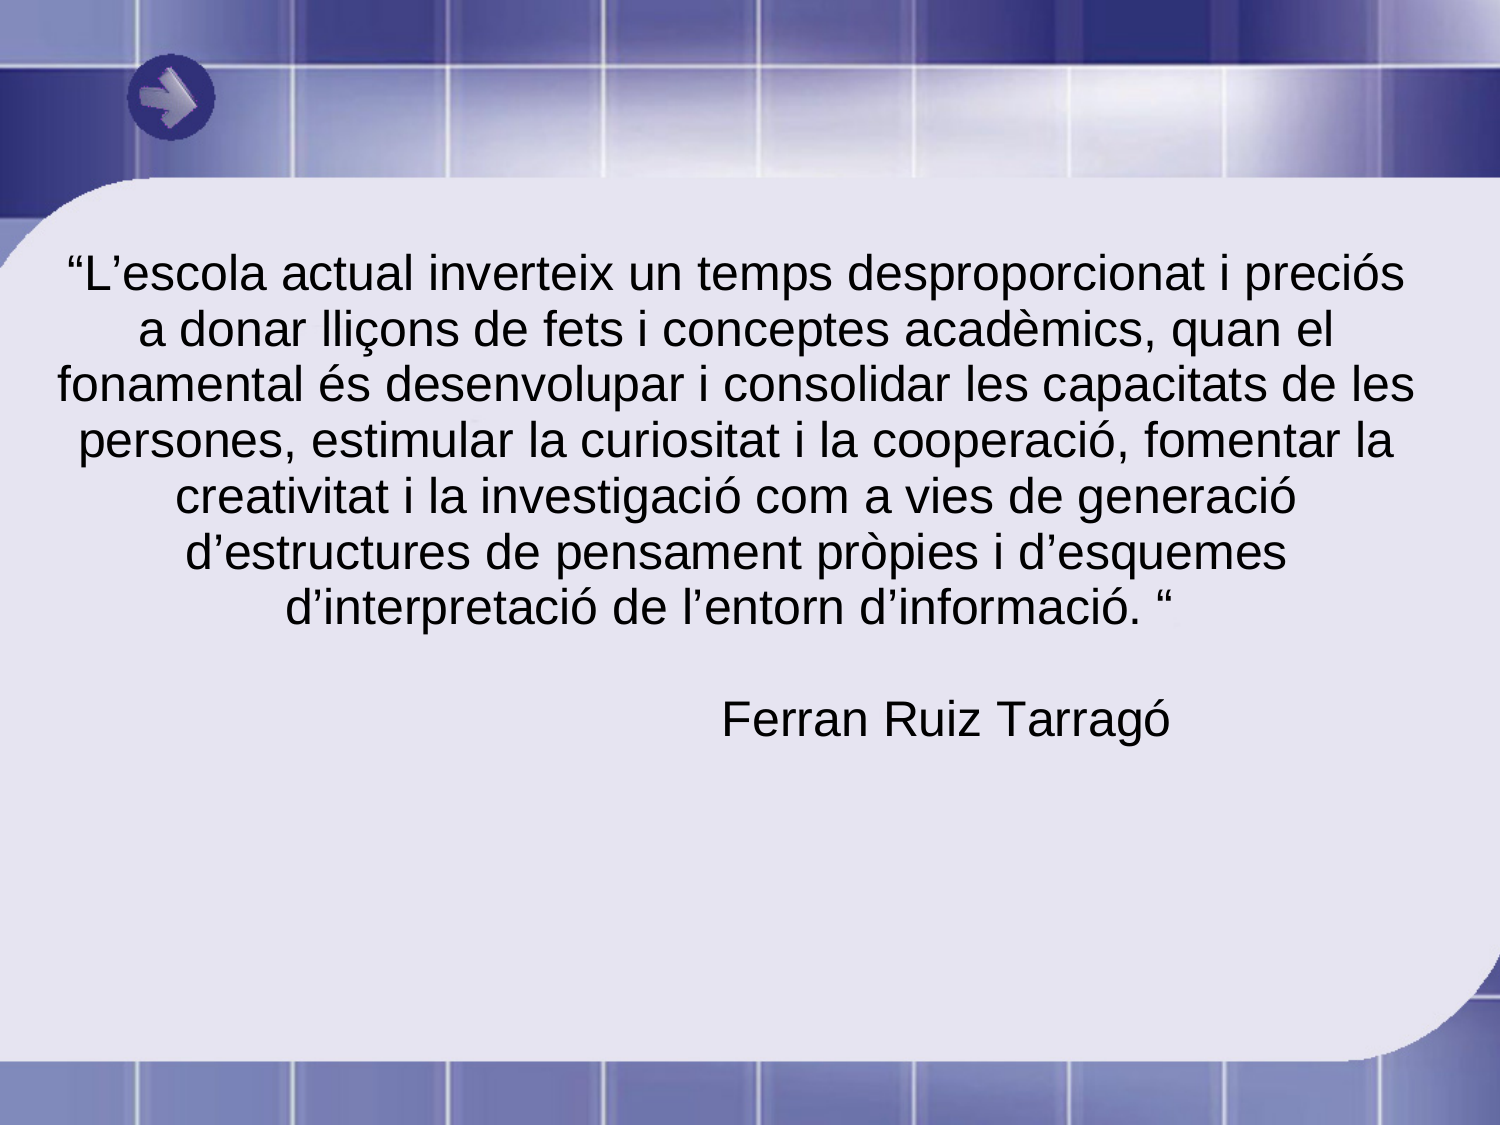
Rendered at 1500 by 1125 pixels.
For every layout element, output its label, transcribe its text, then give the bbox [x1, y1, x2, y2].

picture [0, 0, 1500, 1125]
text_box “L’escola actual inverteix un temps desproporcionat i preciós a donar lliçons de fets i conceptes acadèmics, quan el fonamental és desenvolupar i consolidar les capacitats de les persones, estimular la curiositat i la cooperació, fomentar la creativitat i la investigació com a vies de generació d’estructures de pensament pròpies i d’esquemes d’interpretació de l’entorn d’informació. “ Ferran Ruiz Tarragó [37, 237, 1437, 755]
